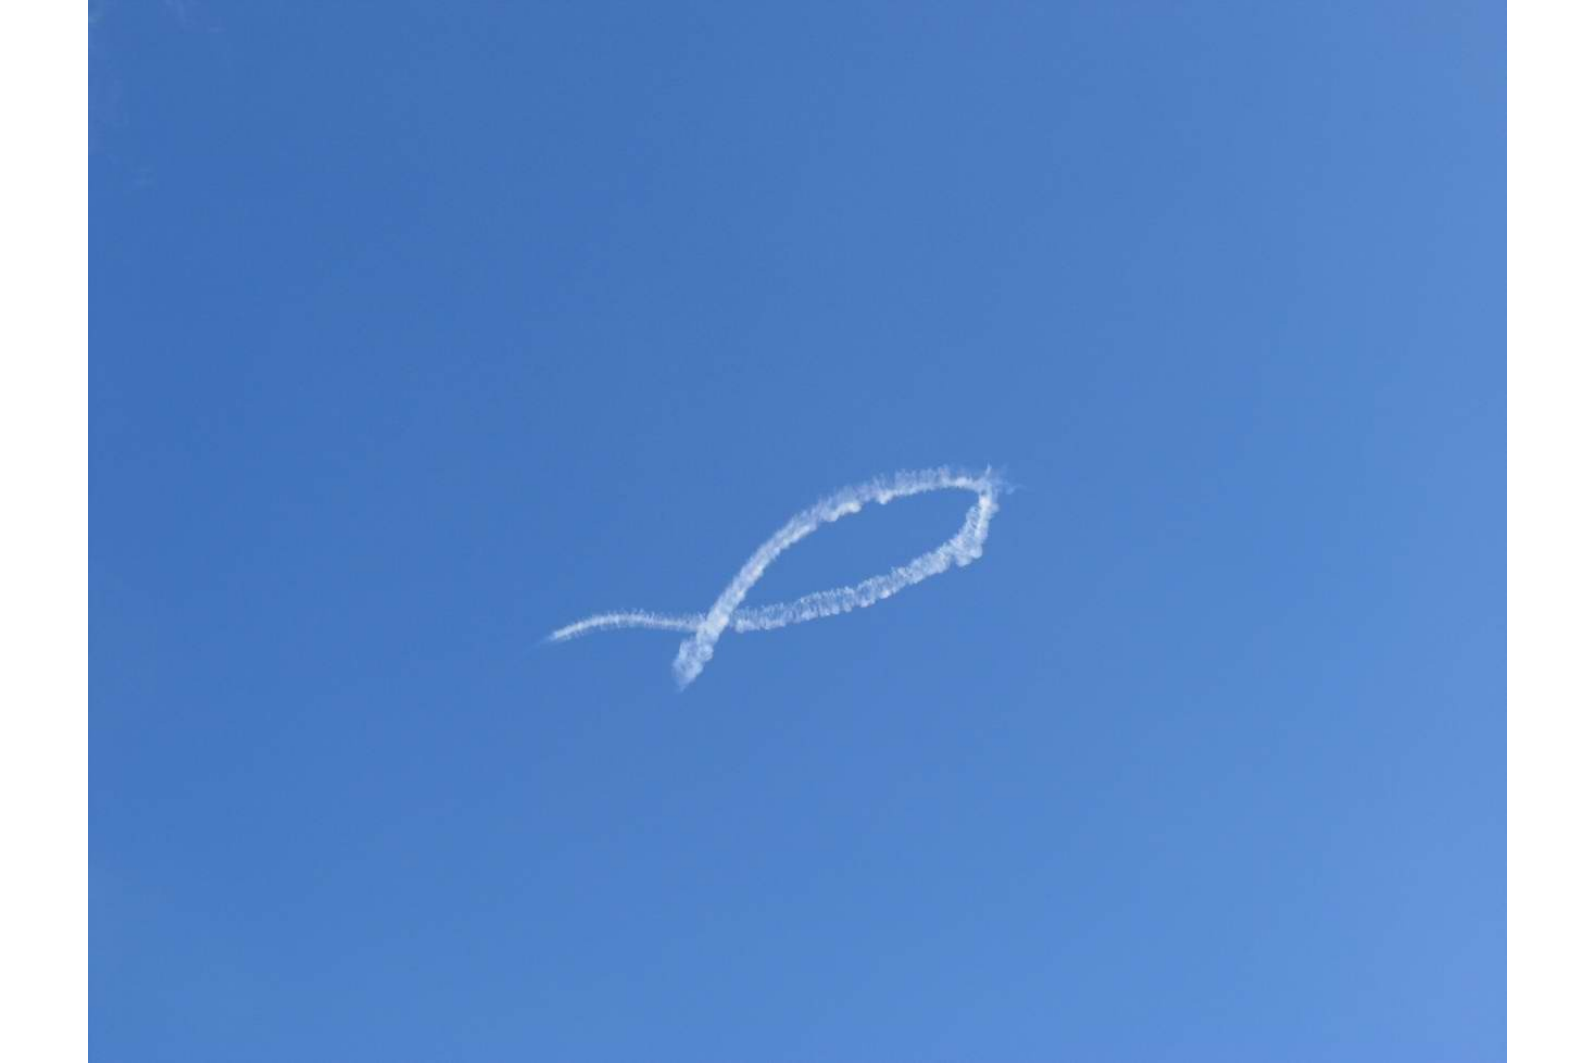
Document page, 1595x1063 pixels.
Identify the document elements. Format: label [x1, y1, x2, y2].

picture [88, 0, 1507, 1063]
